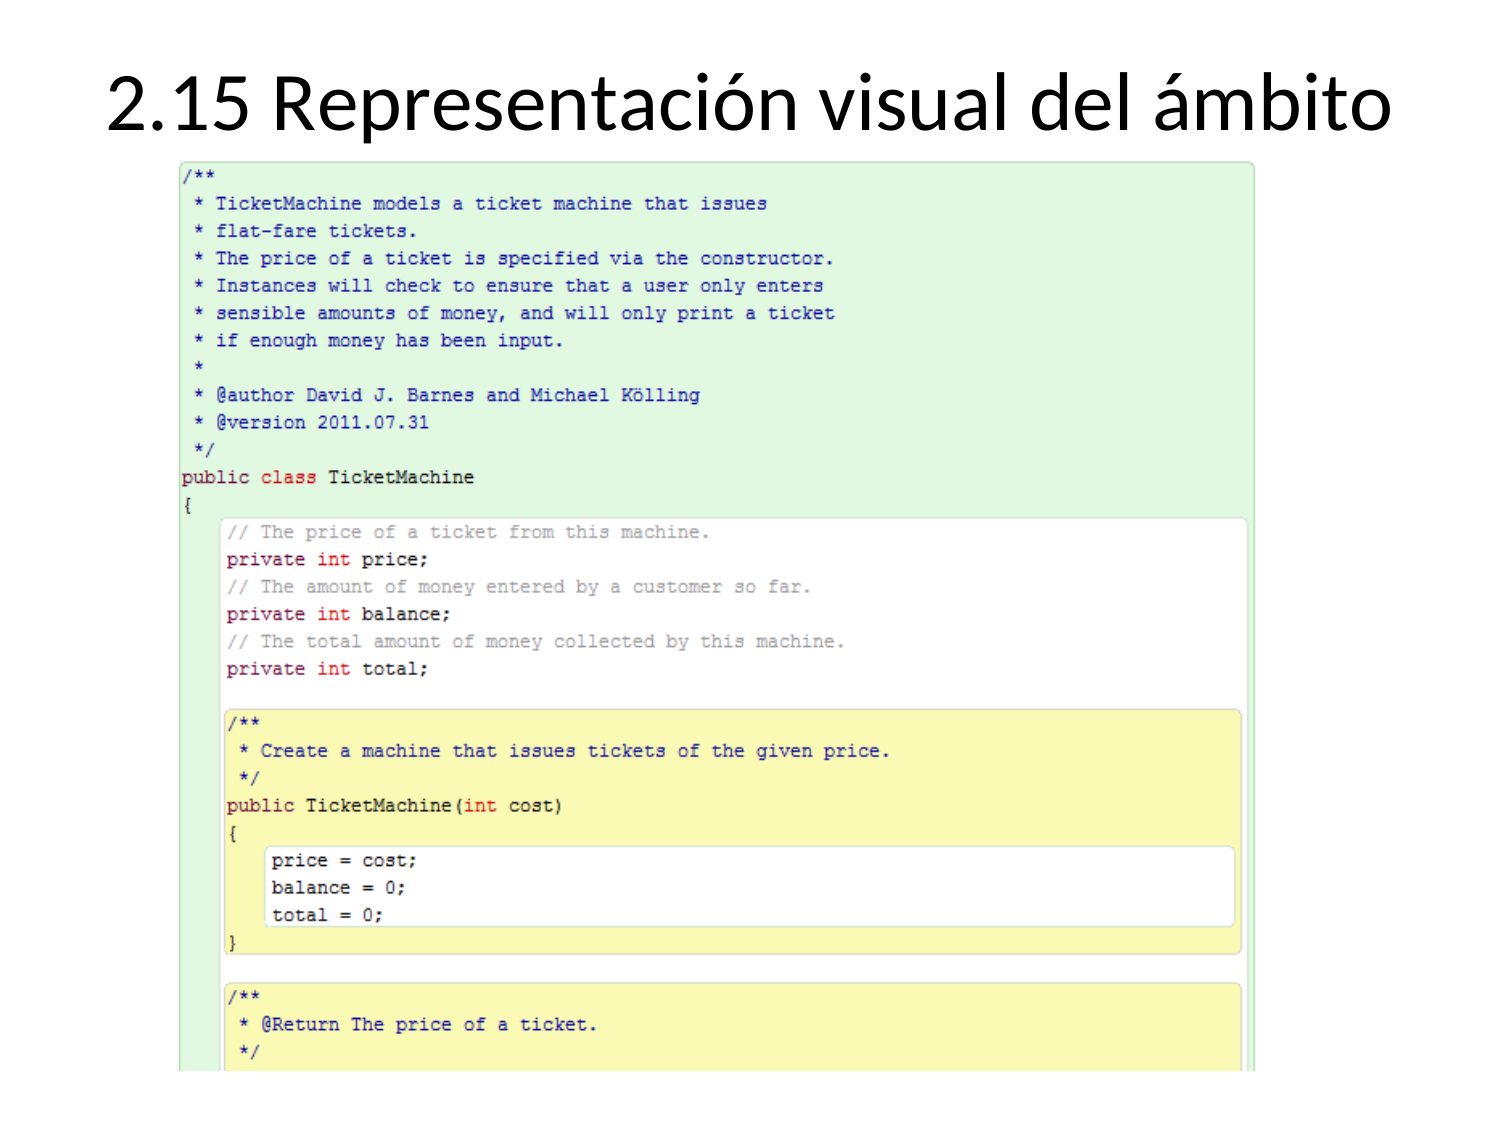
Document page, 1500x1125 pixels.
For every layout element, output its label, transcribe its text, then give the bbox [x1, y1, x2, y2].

picture [171, 160, 1265, 1071]
title 2.15 Representación visual del ámbito [75, 45, 1426, 149]
